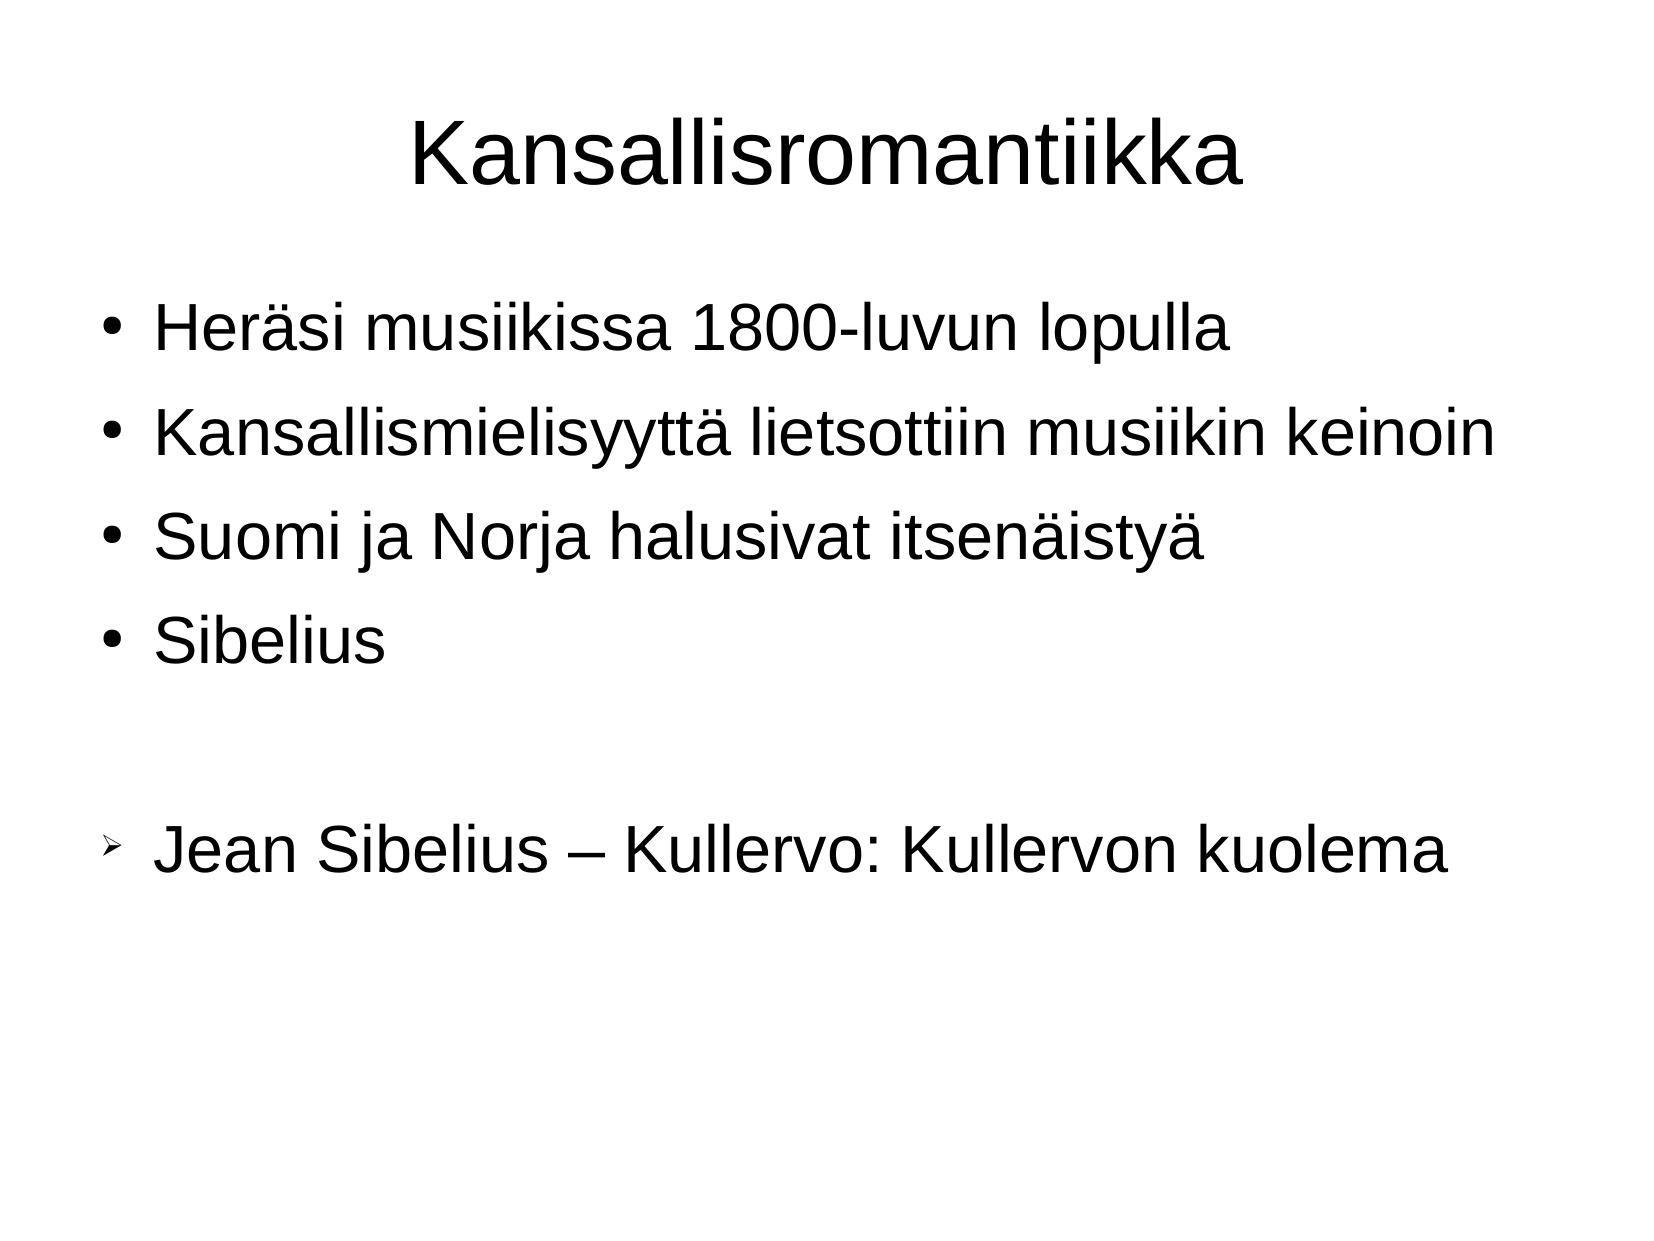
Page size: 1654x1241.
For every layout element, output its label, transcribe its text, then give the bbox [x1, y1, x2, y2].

title Kansallisromantiikka [82, 49, 1571, 257]
list Heräsi musiikissa 1800-luvun lopulla Kansallismielisyyttä lietsottiin musiikin keinoin Suomi ja Norja halusivat itsenäistyä Sibelius Jean Sibelius – Kullervo: Kullervon kuolema [82, 290, 1538, 1010]
